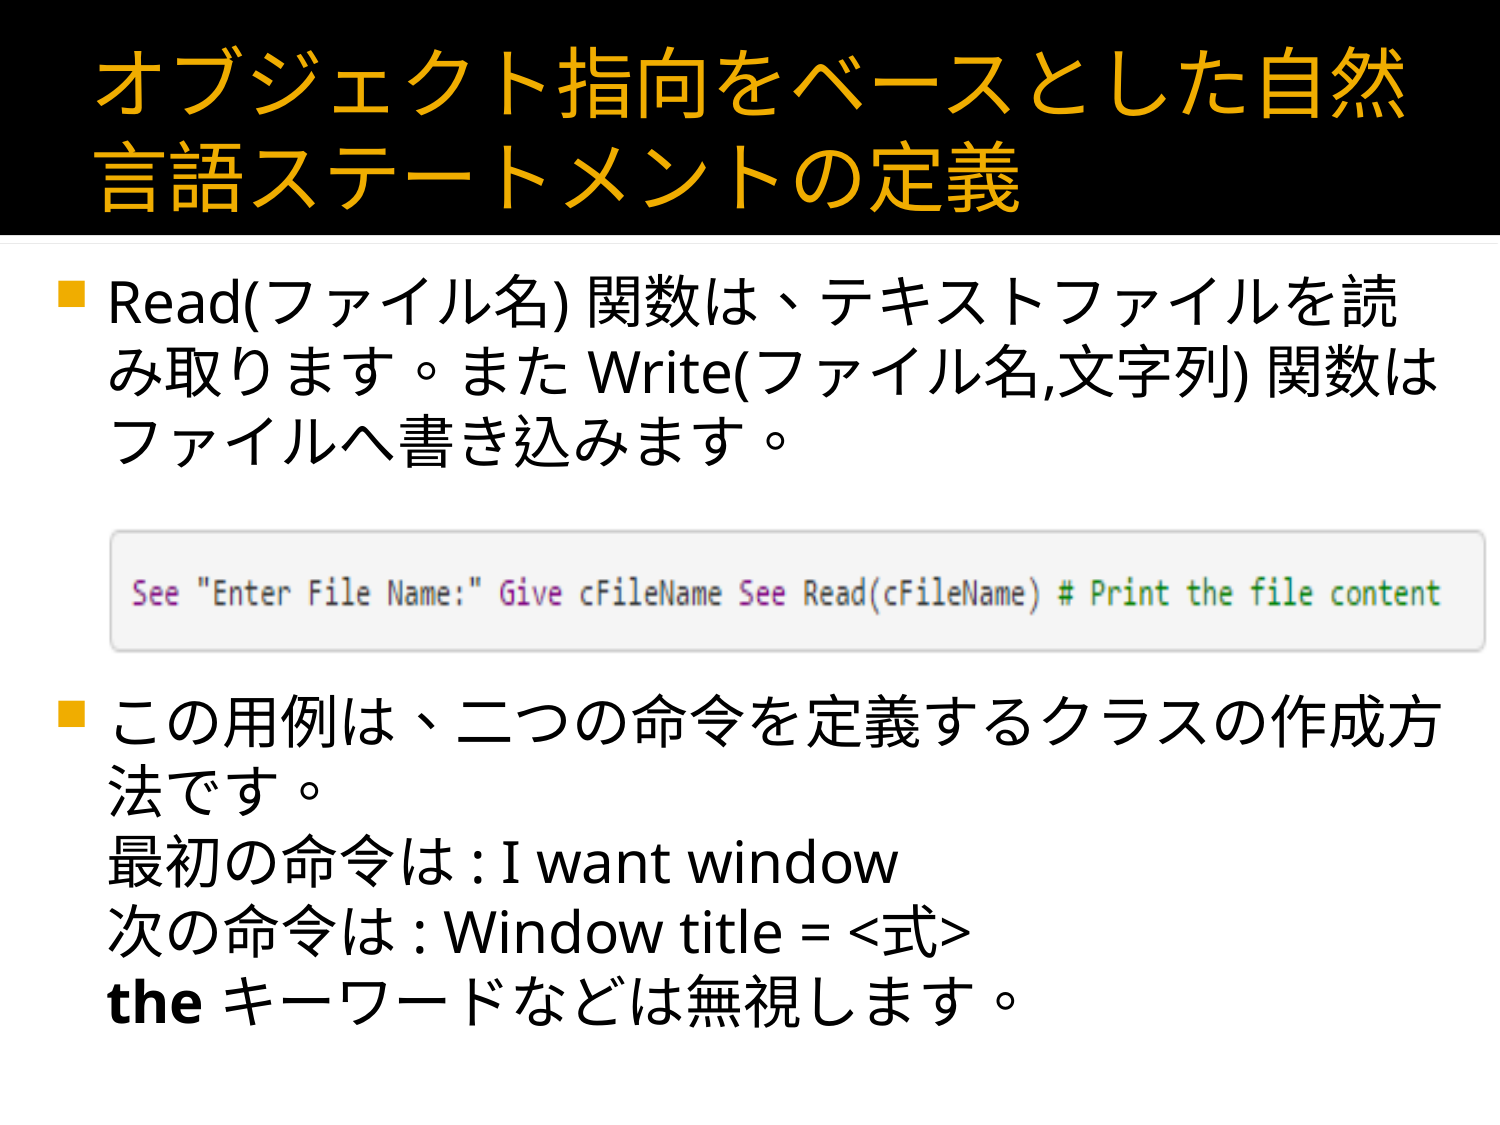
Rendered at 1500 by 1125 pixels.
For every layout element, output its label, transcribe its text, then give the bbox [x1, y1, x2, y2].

title オブジェクト指向をベースとした自然言語ステートメントの定義 [75, 25, 1425, 231]
list Read(ファイル名) 関数は、テキストファイルを読み取ります。また Write(ファイル名,文字列) 関数はファイルへ書き込みます。 この用例は、二つの命令を定義するクラスの作成方法です。 最初の命令は : I want window 次の命令は : Window title = <式> the キーワードなどは無視します。 [24, 249, 1463, 1050]
picture [99, 512, 1500, 688]
